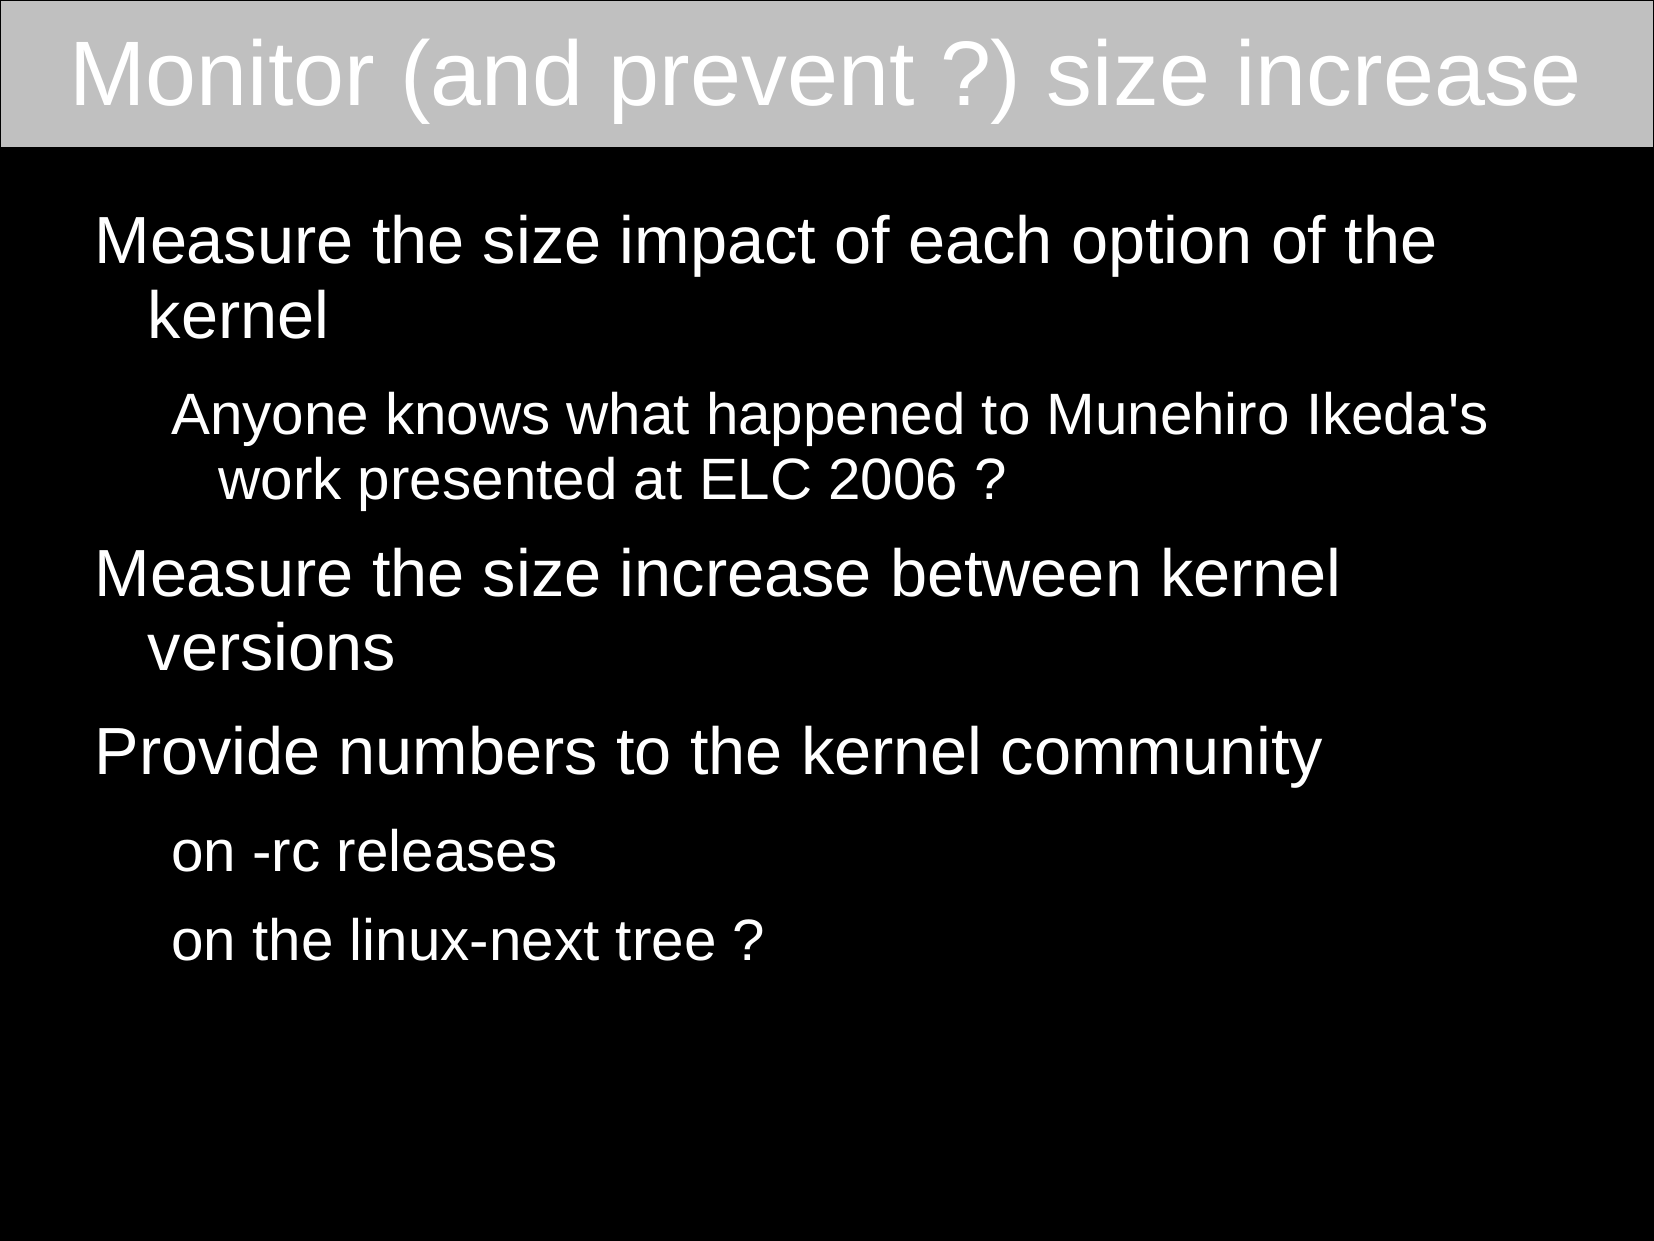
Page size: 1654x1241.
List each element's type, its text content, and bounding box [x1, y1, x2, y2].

title Monitor (and prevent ?) size increase [0, 7, 1654, 141]
list Measure the size impact of each option of the kernel Anyone knows what happened to Munehiro Ikeda's work presented at ELC 2006 ? Measure the size increase between kernel versions Provide numbers to the kernel community on -rc releases on the linux-next tree ? [76, 202, 1565, 1044]
